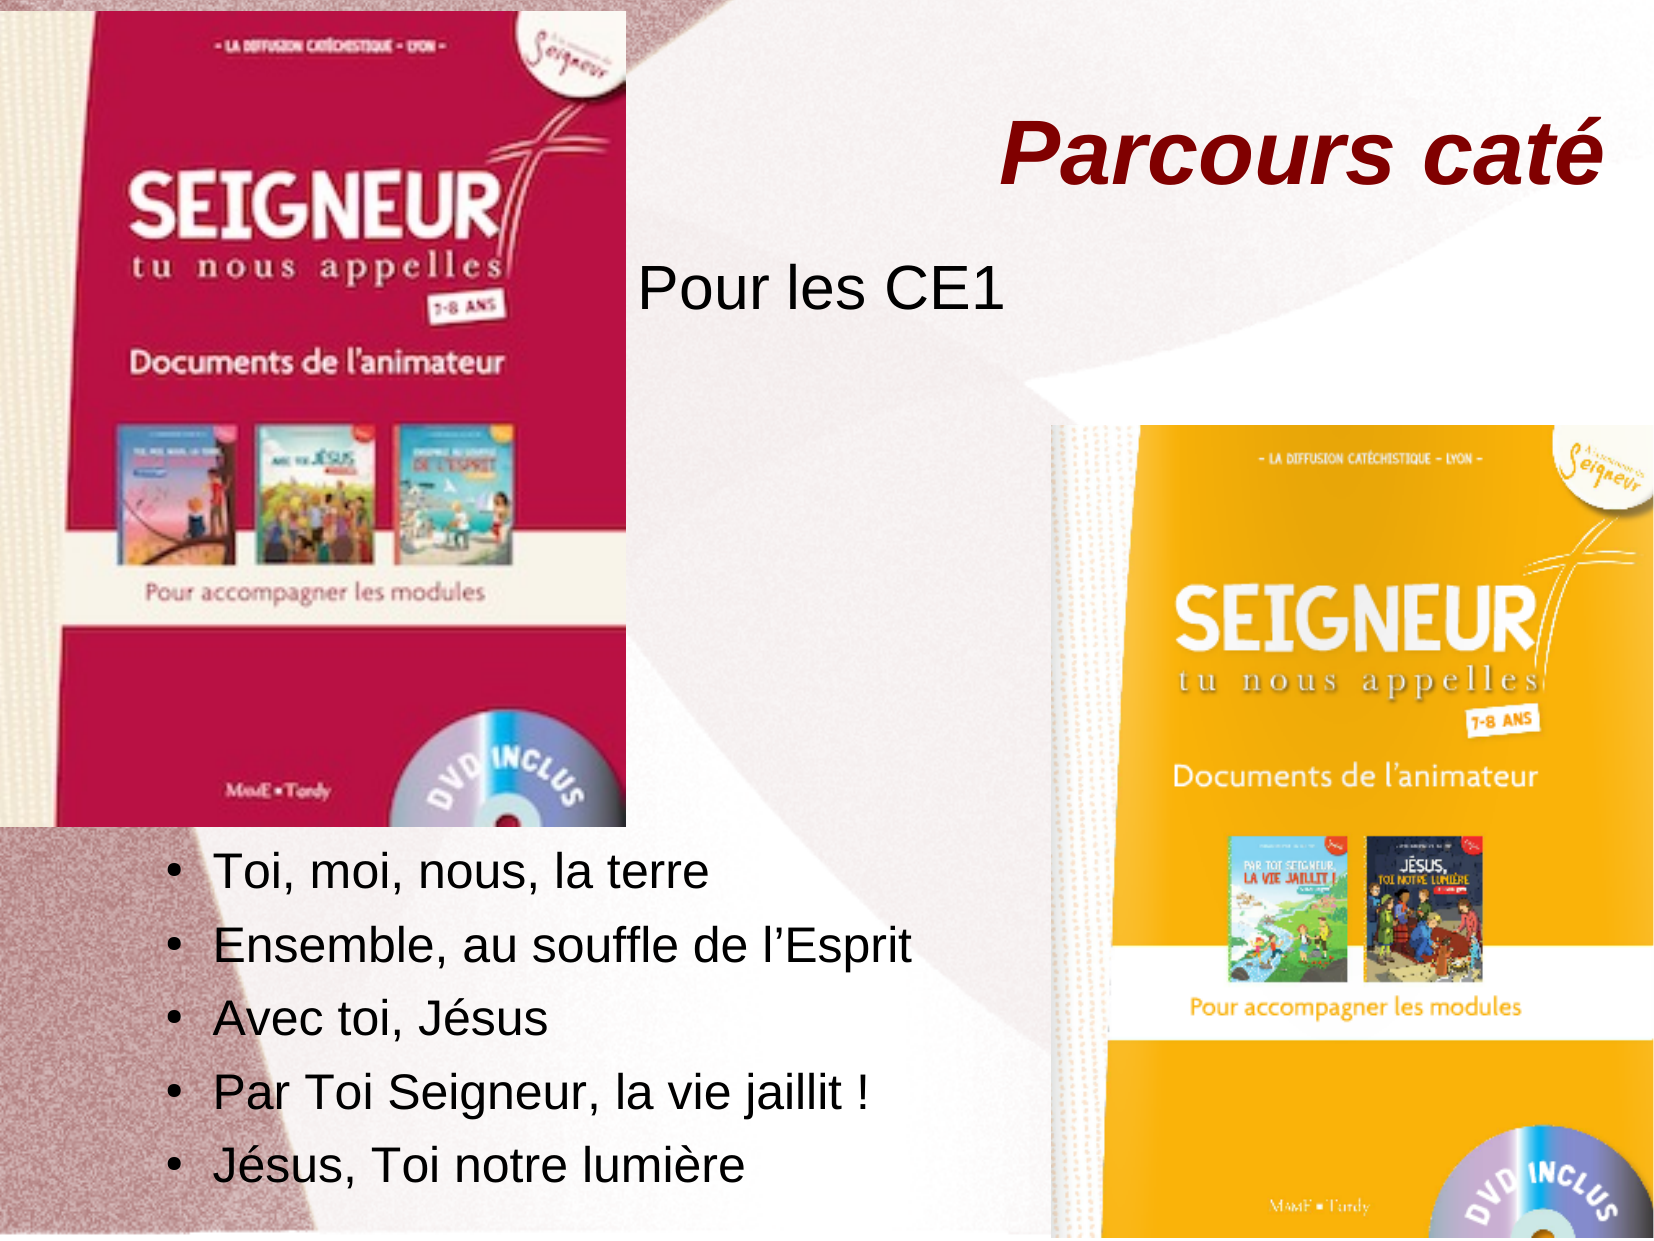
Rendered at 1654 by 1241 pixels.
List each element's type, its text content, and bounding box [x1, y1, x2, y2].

list Pour les CE1 Toi, moi, nous, la terre Ensemble, au souffle de l’Esprit Avec toi, Jésus Par Toi Seigneur, la vie jaillit ! Jésus, Toi notre lumière [0, 253, 1099, 1193]
title Parcours caté [626, 49, 1607, 257]
picture [0, 0, 1654, 1241]
